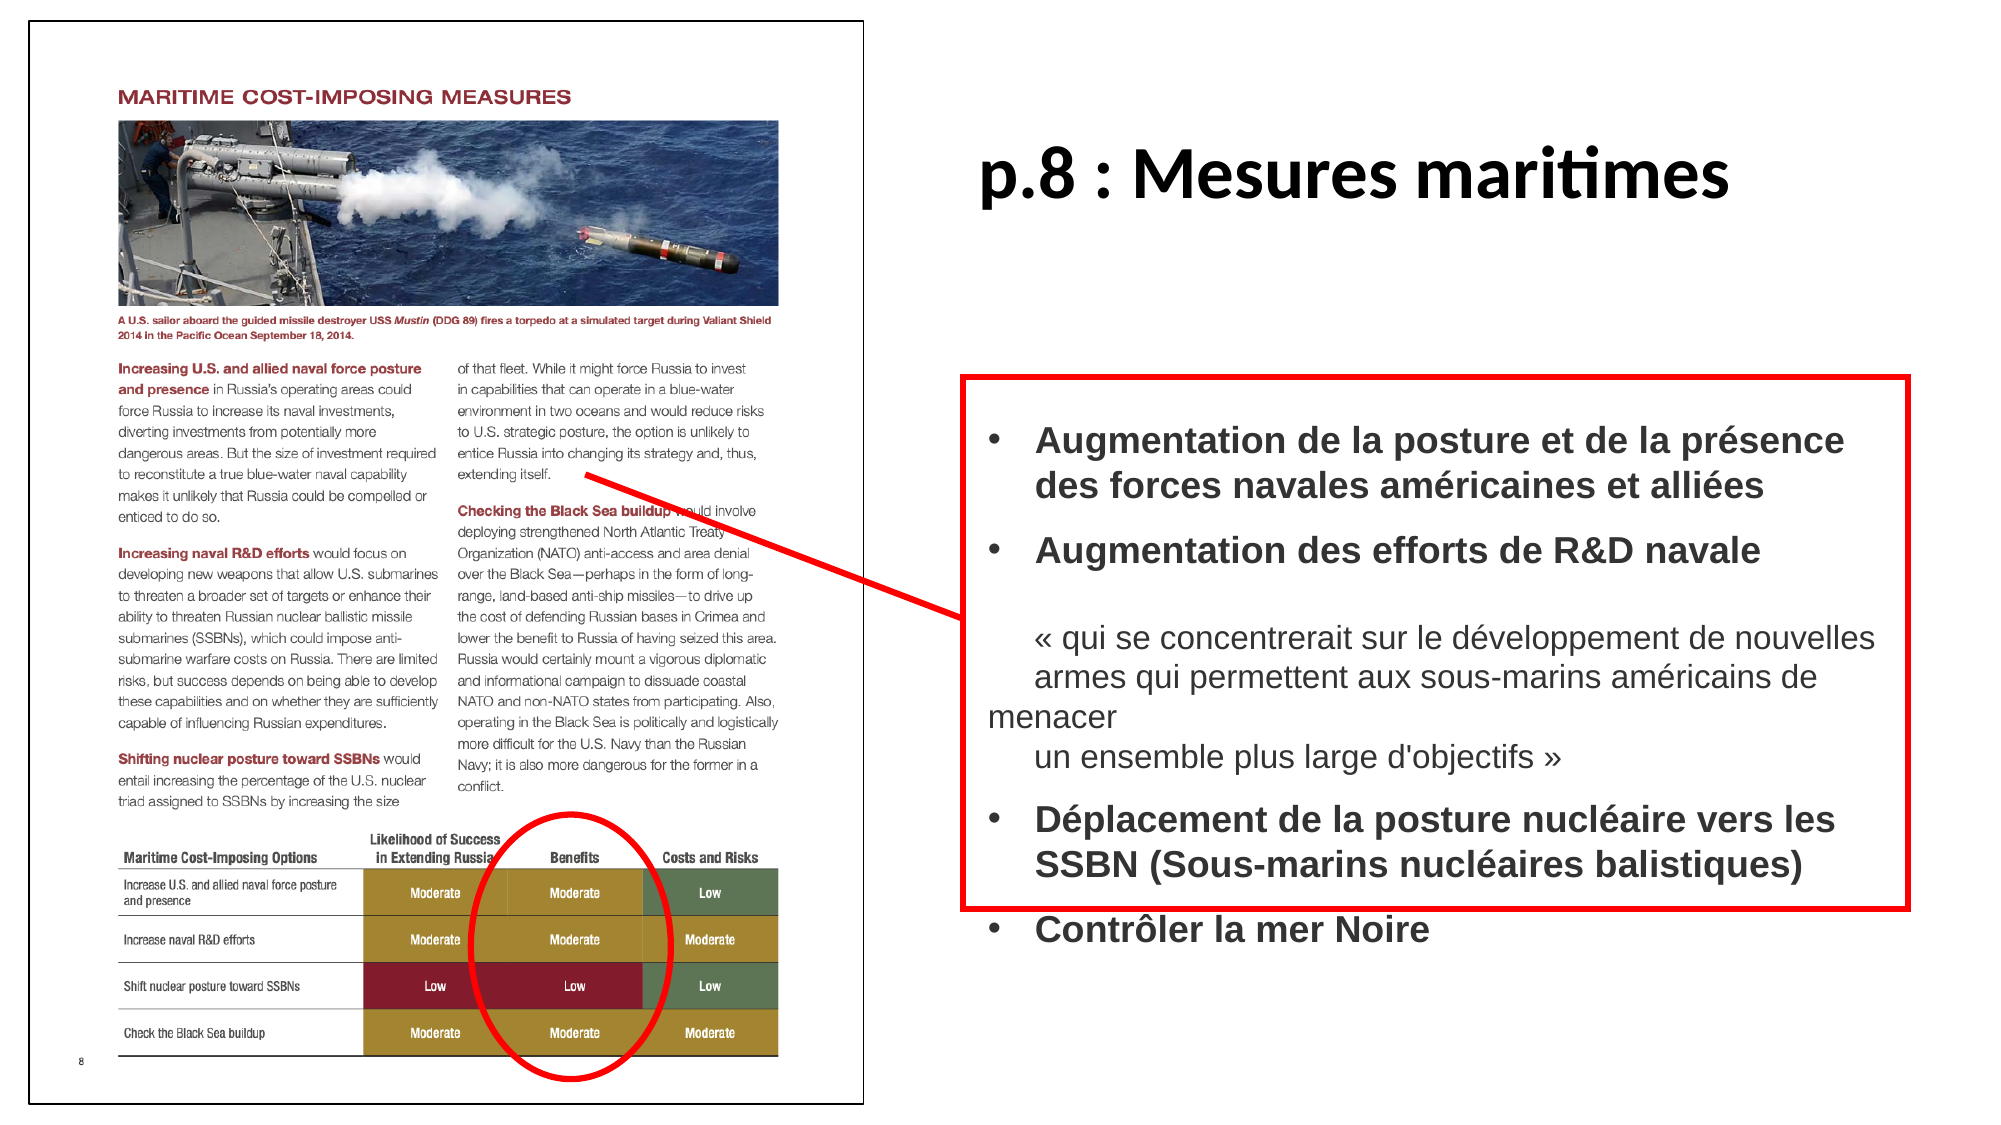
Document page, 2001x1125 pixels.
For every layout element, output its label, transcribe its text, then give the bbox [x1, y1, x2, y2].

picture [29, 21, 863, 1104]
text_box Augmentation de la posture et de la présence des forces navales américaines et alliées Augmentation des efforts de R&D navale « qui se concentrerait sur le développement de nouvelles armes qui permettent aux sous-marins américains de menacer un ensemble plus large d'objectifs » Déplacement de la posture nucléaire vers les SSBN (Sous-marins nucléaires balistiques) Contrôler la mer Noire [972, 408, 1899, 958]
title p.8 : Mesures maritimes [963, 65, 1926, 283]
